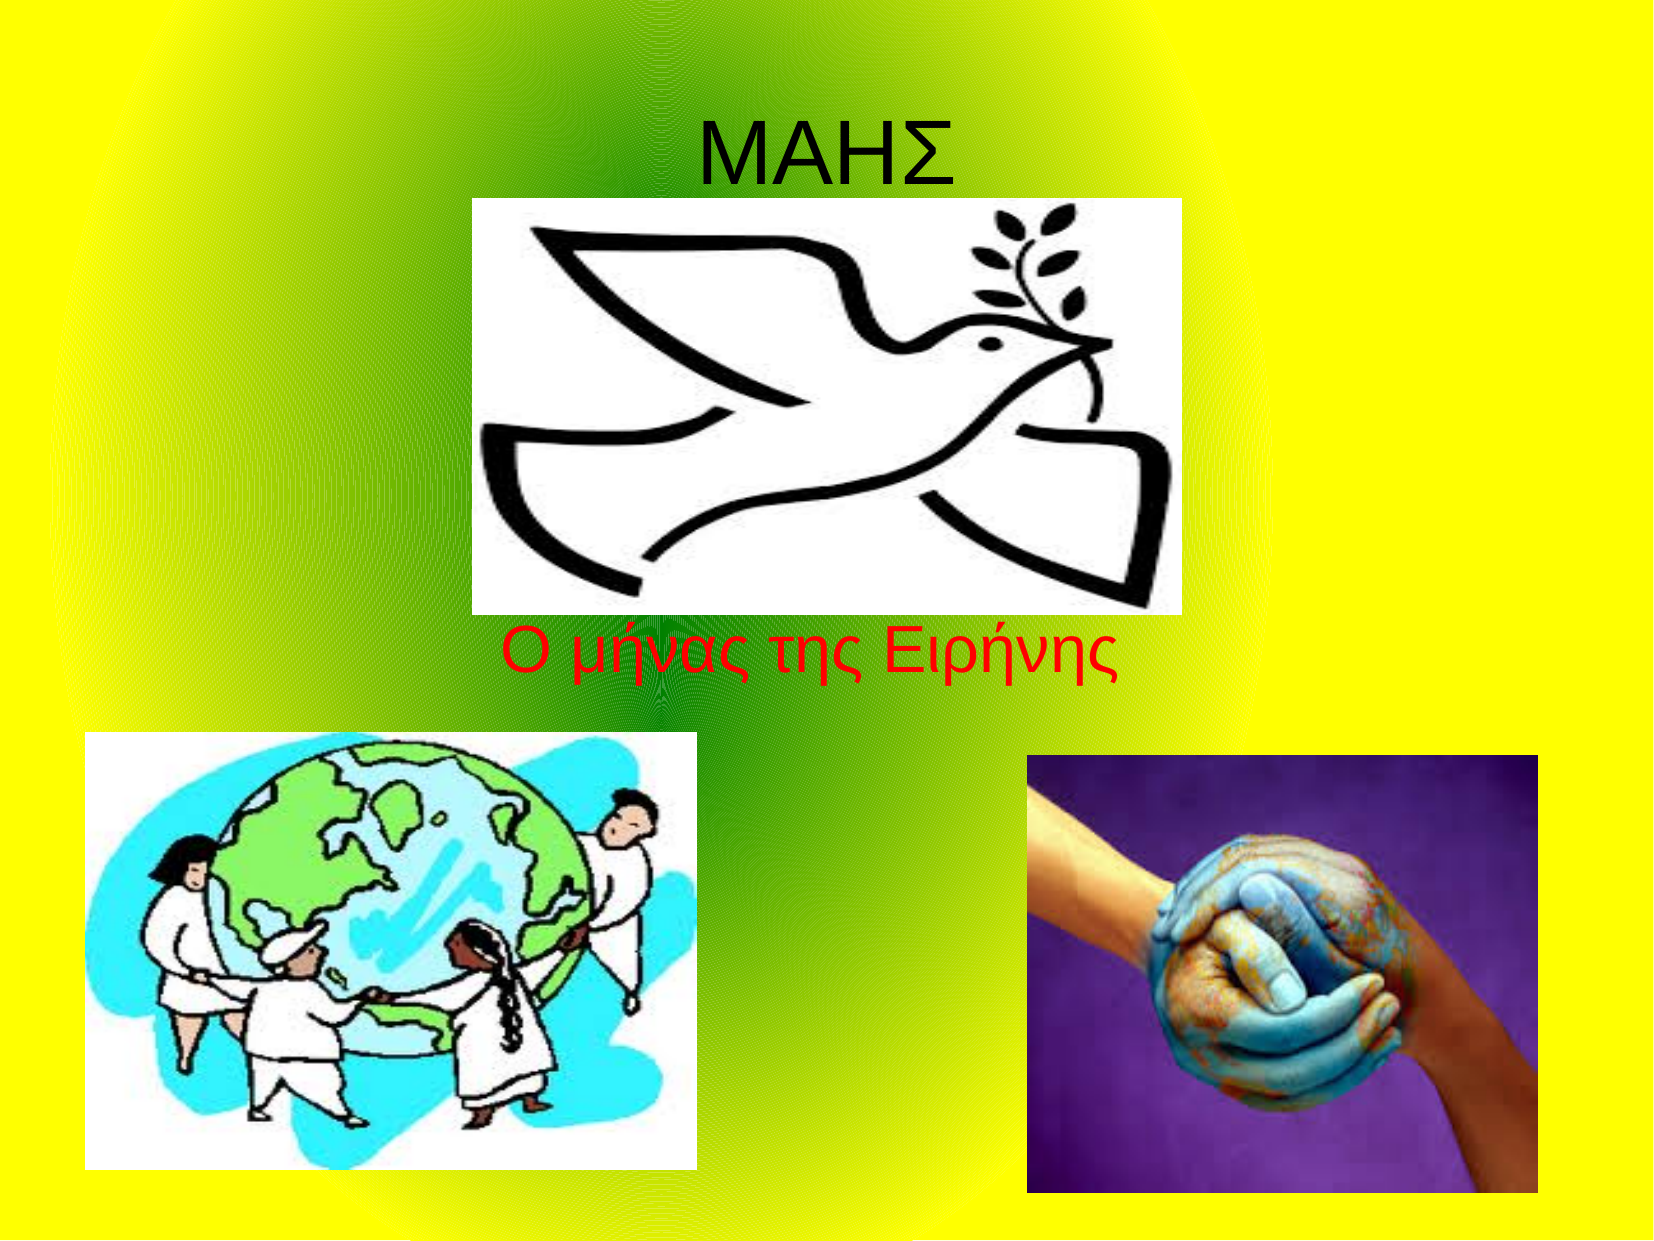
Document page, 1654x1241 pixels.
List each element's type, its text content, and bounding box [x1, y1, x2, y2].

subtitle Ο μήνας της Ειρήνης [82, 290, 1538, 1010]
picture [85, 732, 697, 1170]
title ΜΑΗΣ [82, 49, 1571, 257]
picture [472, 198, 1182, 615]
picture [1027, 755, 1538, 1193]
